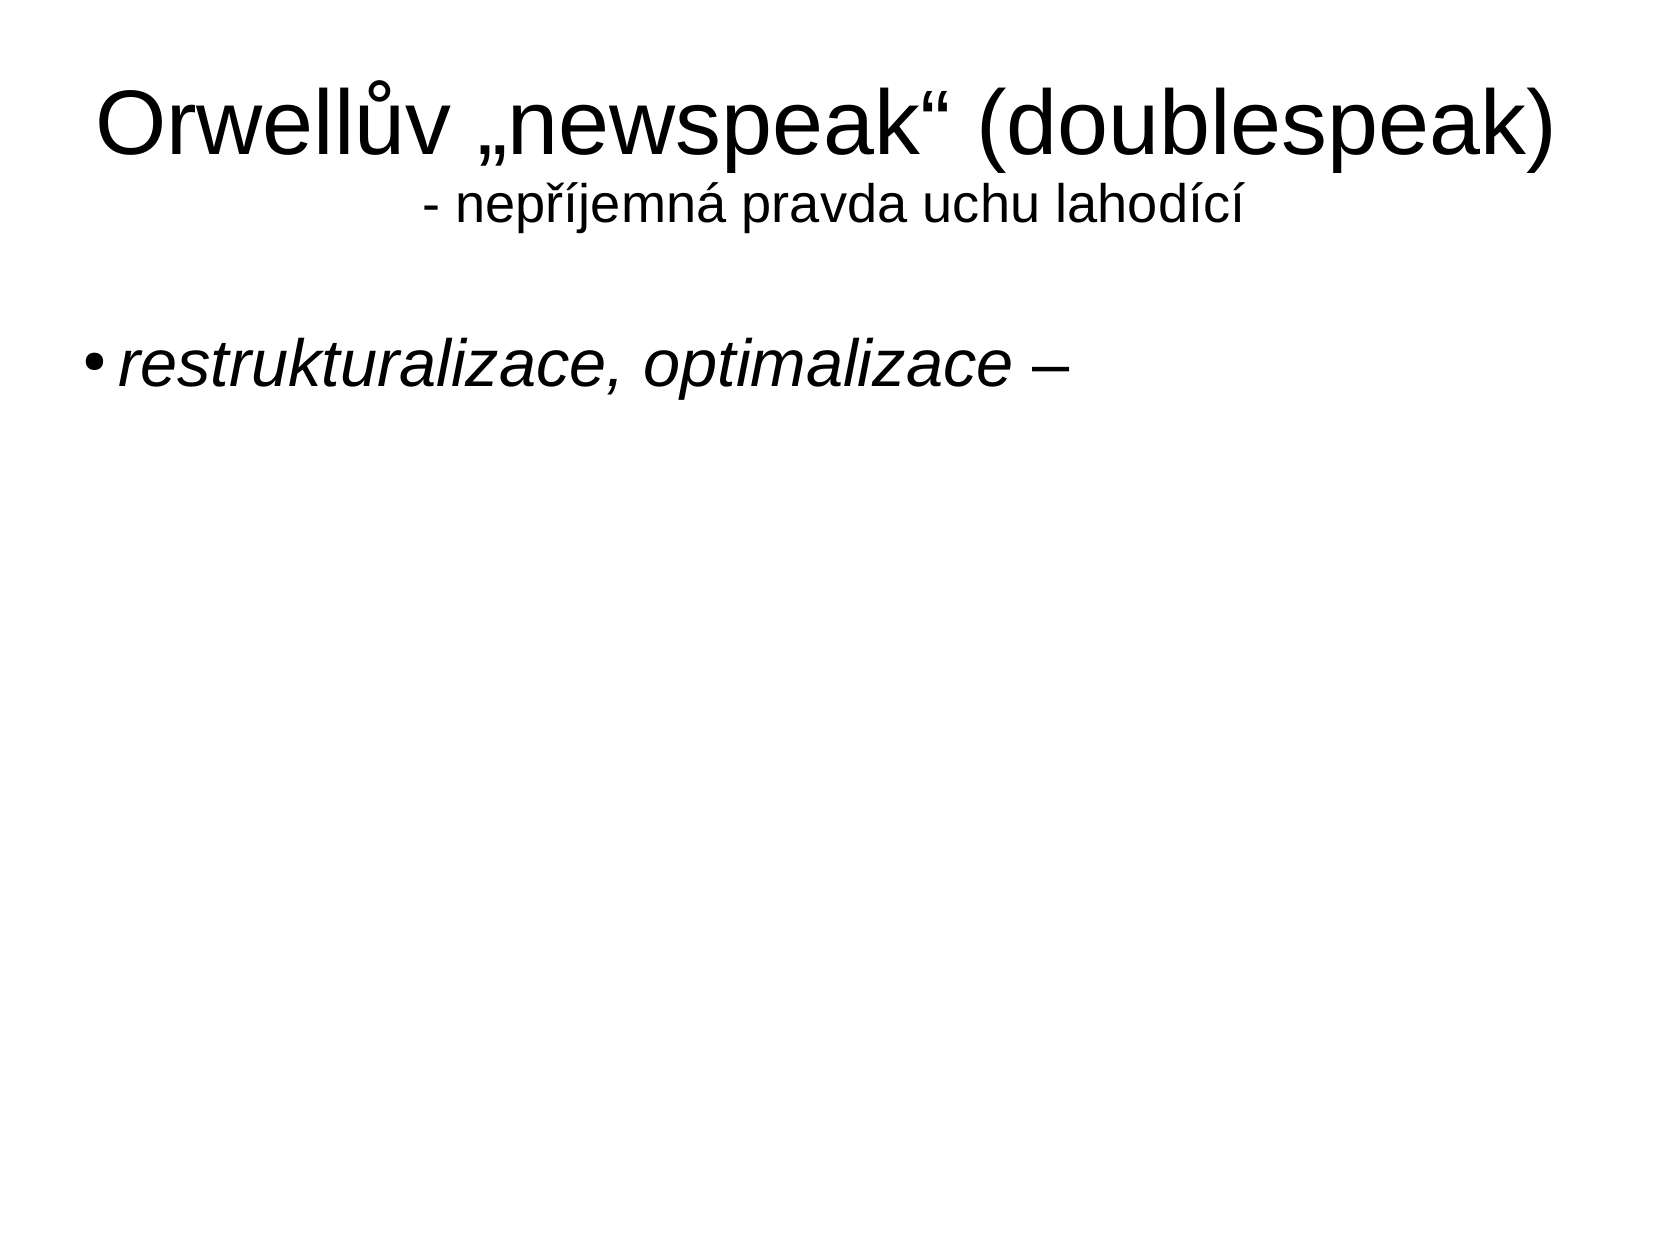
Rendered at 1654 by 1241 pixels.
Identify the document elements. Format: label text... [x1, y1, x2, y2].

text_box restrukturalizace, optimalizace – [82, 290, 1571, 438]
title Orwellův „newspeak“ (doublespeak) - nepříjemná pravda uchu lahodící [82, 49, 1571, 257]
